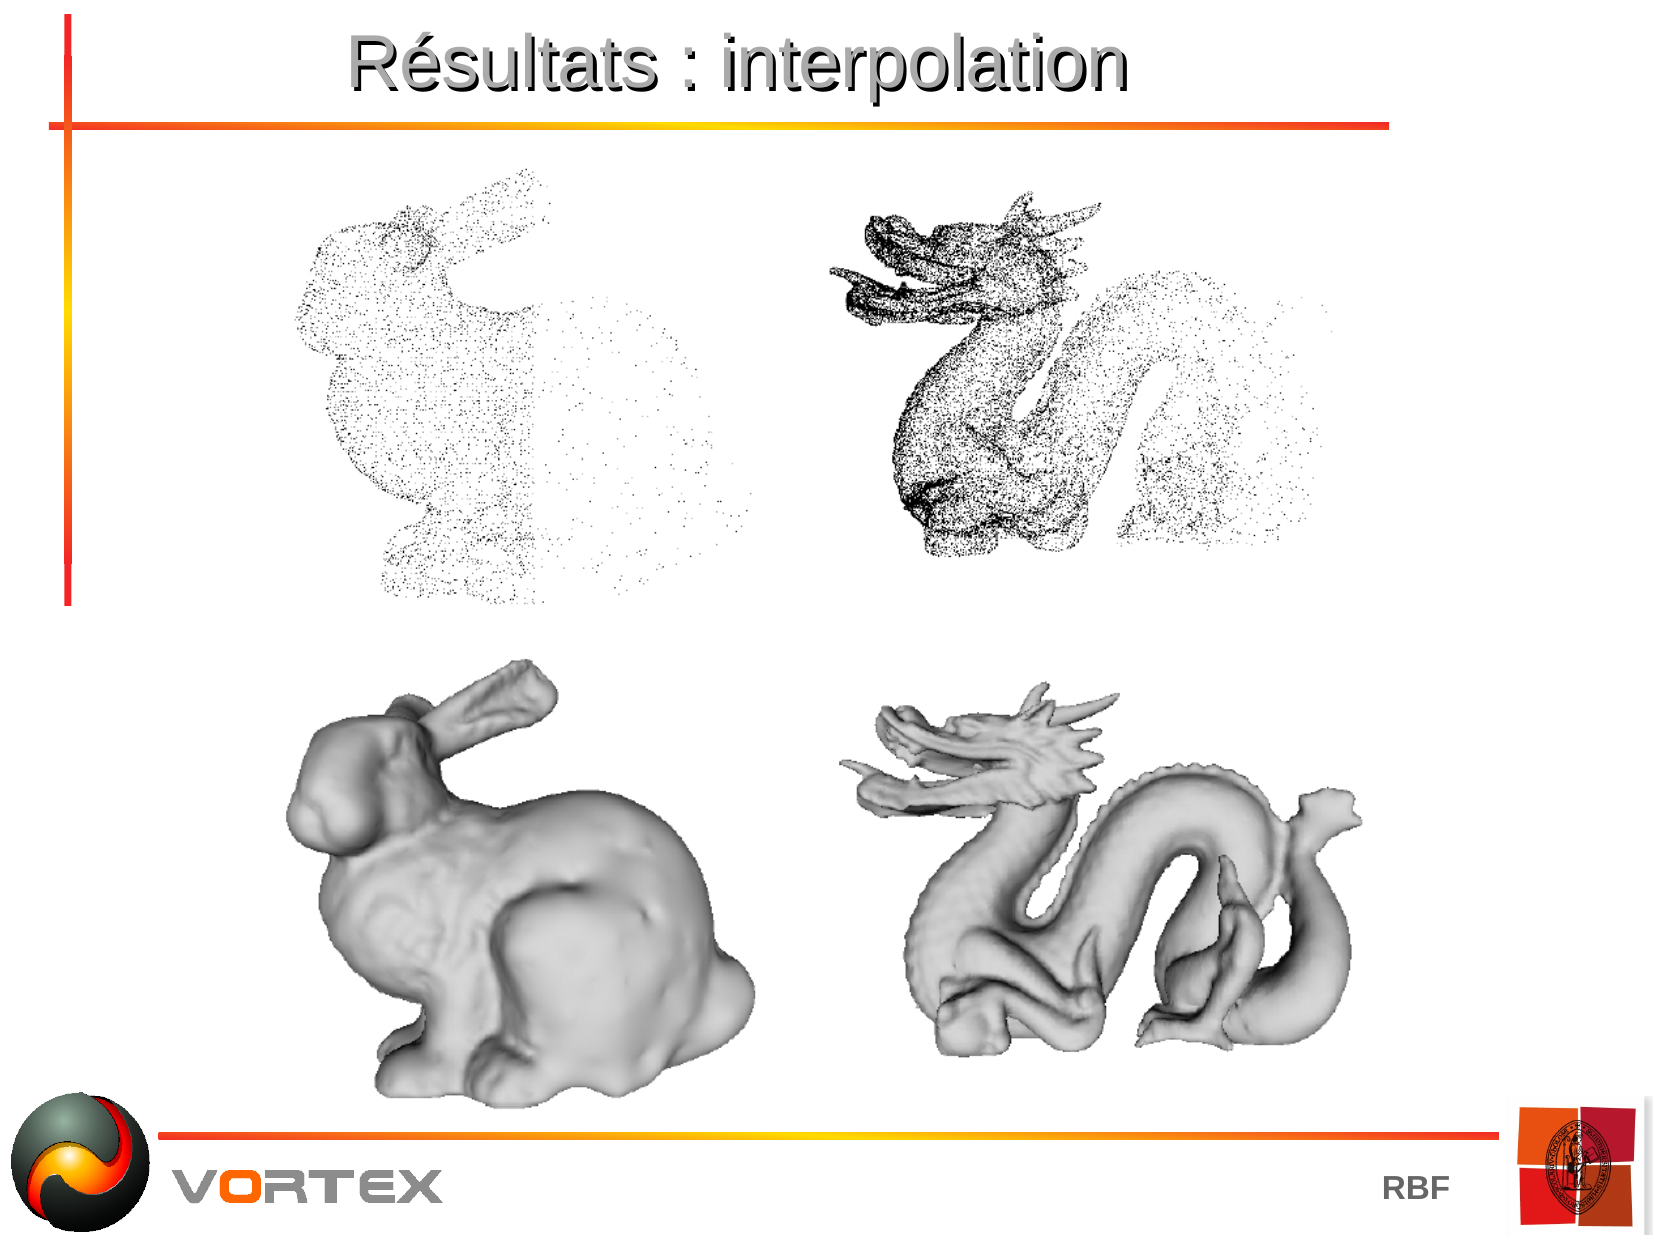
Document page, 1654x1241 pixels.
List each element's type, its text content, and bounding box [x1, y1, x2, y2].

picture [1505, 1096, 1653, 1235]
picture [11, 152, 1391, 1232]
title Résultats : interpolation [82, 4, 1392, 120]
